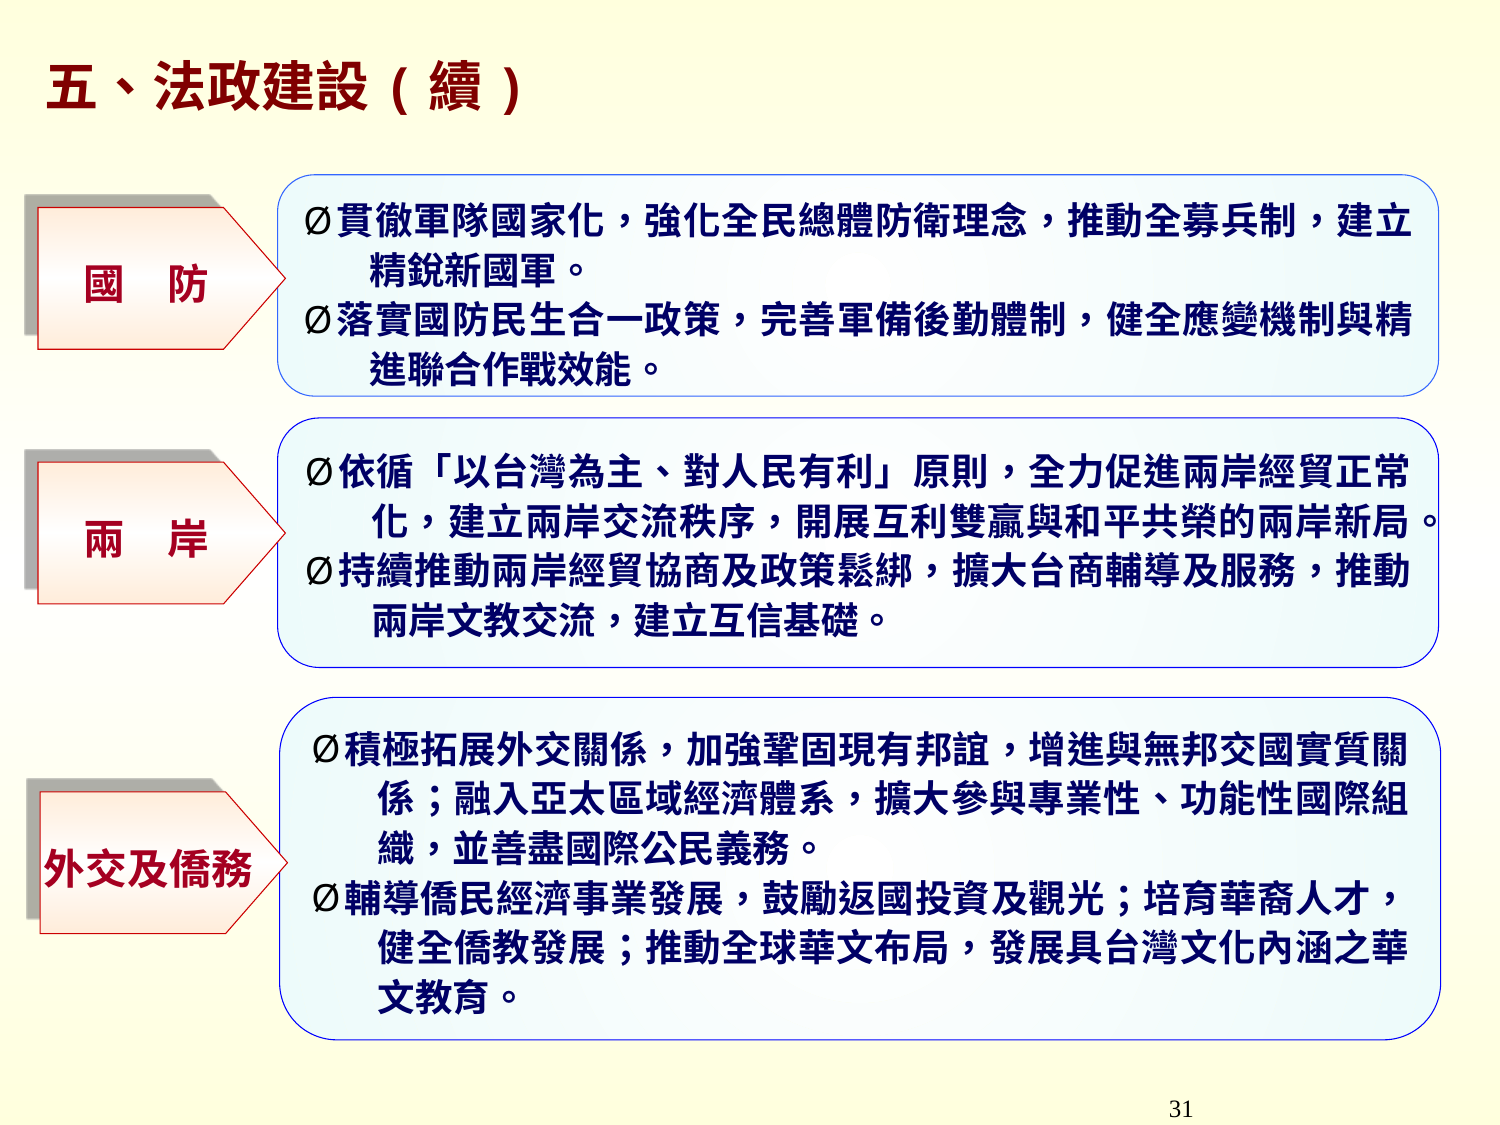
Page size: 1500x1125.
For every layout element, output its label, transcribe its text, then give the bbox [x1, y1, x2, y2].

text_box [1153, 1055, 1500, 1125]
text_box 貫徹軍隊國家化，強化全民總體防衛理念，推動全募兵制，建立精銳新國軍。 落實國防民生合一政策，完善軍備後勤體制，健全應變機制與精進聯合作戰效能。 [277, 174, 1439, 397]
text_box 國 防 [37, 207, 286, 350]
text_box 積極拓展外交關係，加強鞏固現有邦誼，增進與無邦交國實質關係；融入亞太區域經濟體系，擴大參與專業性、功能性國際組織，並善盡國際公民義務。 輔導僑民經濟事業發展，鼓勵返國投資及觀光；培育華裔人才，健全僑教發展；推動全球華文布局，發展具台灣文化內涵之華文教育。 [279, 697, 1441, 1040]
text_box 五、法政建設(續) [29, 45, 1058, 126]
text_box 兩 岸 [37, 462, 286, 604]
text_box 依循「以台灣為主、對人民有利」原則，全力促進兩岸經貿正常化，建立兩岸交流秩序，開展互利雙贏與和平共榮的兩岸新局。 持續推動兩岸經貿協商及政策鬆綁，擴大台商輔導及服務，推動兩岸文教交流，建立互信基礎。 [277, 417, 1439, 668]
text_box 外交及僑務 [40, 791, 288, 934]
